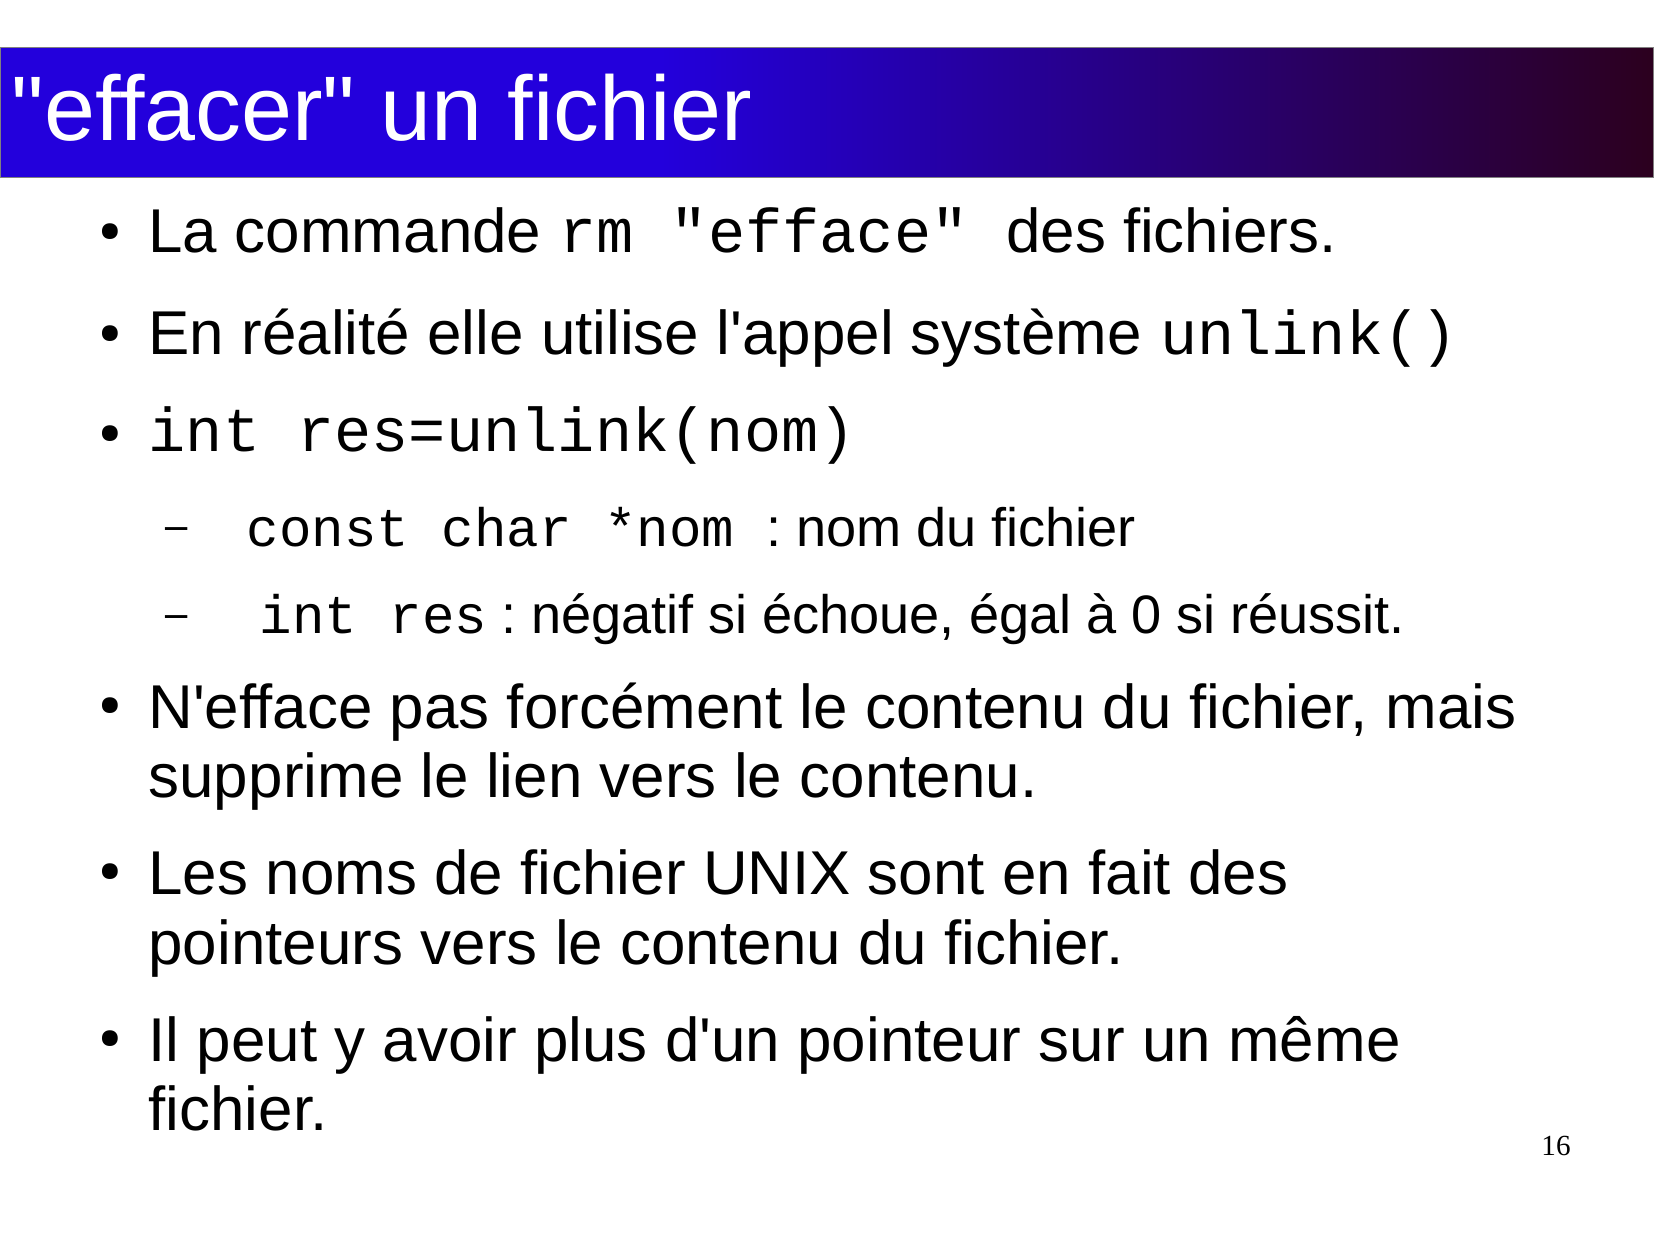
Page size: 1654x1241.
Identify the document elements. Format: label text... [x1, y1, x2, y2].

title "effacer" un fichier [11, 5, 1642, 213]
list La commande rm "efface" des fichiers. En réalité elle utilise l'appel système unlink() int res=unlink(nom) const char *nom : nom du fichier int res : négatif si échoue, égal à 0 si réussit. N'efface pas forcément le contenu du fichier, mais supprime le lien vers le contenu. Les noms de fichier UNIX sont en fait des pointeurs vers le contenu du fichier. Il peut y avoir plus d'un pointeur sur un même fichier. [82, 195, 1538, 1158]
